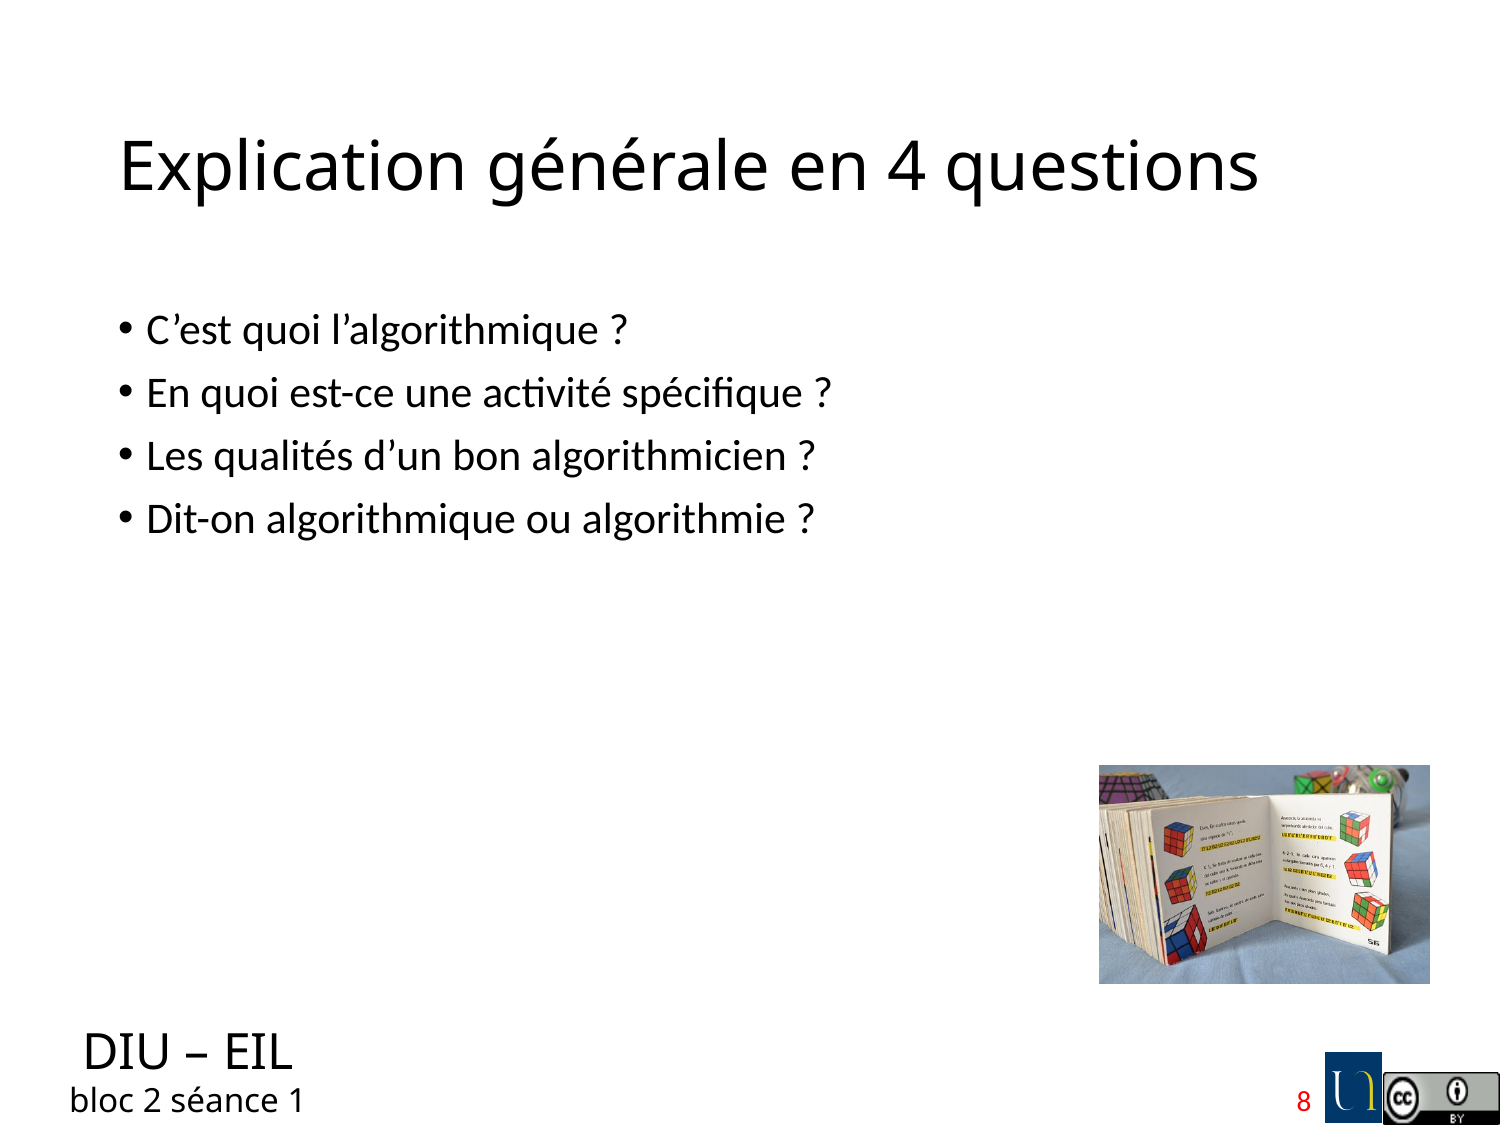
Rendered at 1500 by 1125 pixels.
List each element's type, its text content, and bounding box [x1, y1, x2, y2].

list C’est quoi l’algorithmique ? En quoi est-ce une activité spécifique ? Les qualités d’un bon algorithmicien ? Dit-on algorithmique ou algorithmie ? [103, 299, 1397, 1014]
picture [1325, 1052, 1382, 1123]
picture [1383, 1072, 1500, 1125]
title Explication générale en 4 questions [103, 59, 1397, 278]
slide_number <numéro> [1240, 1070, 1327, 1125]
picture [1099, 765, 1430, 984]
